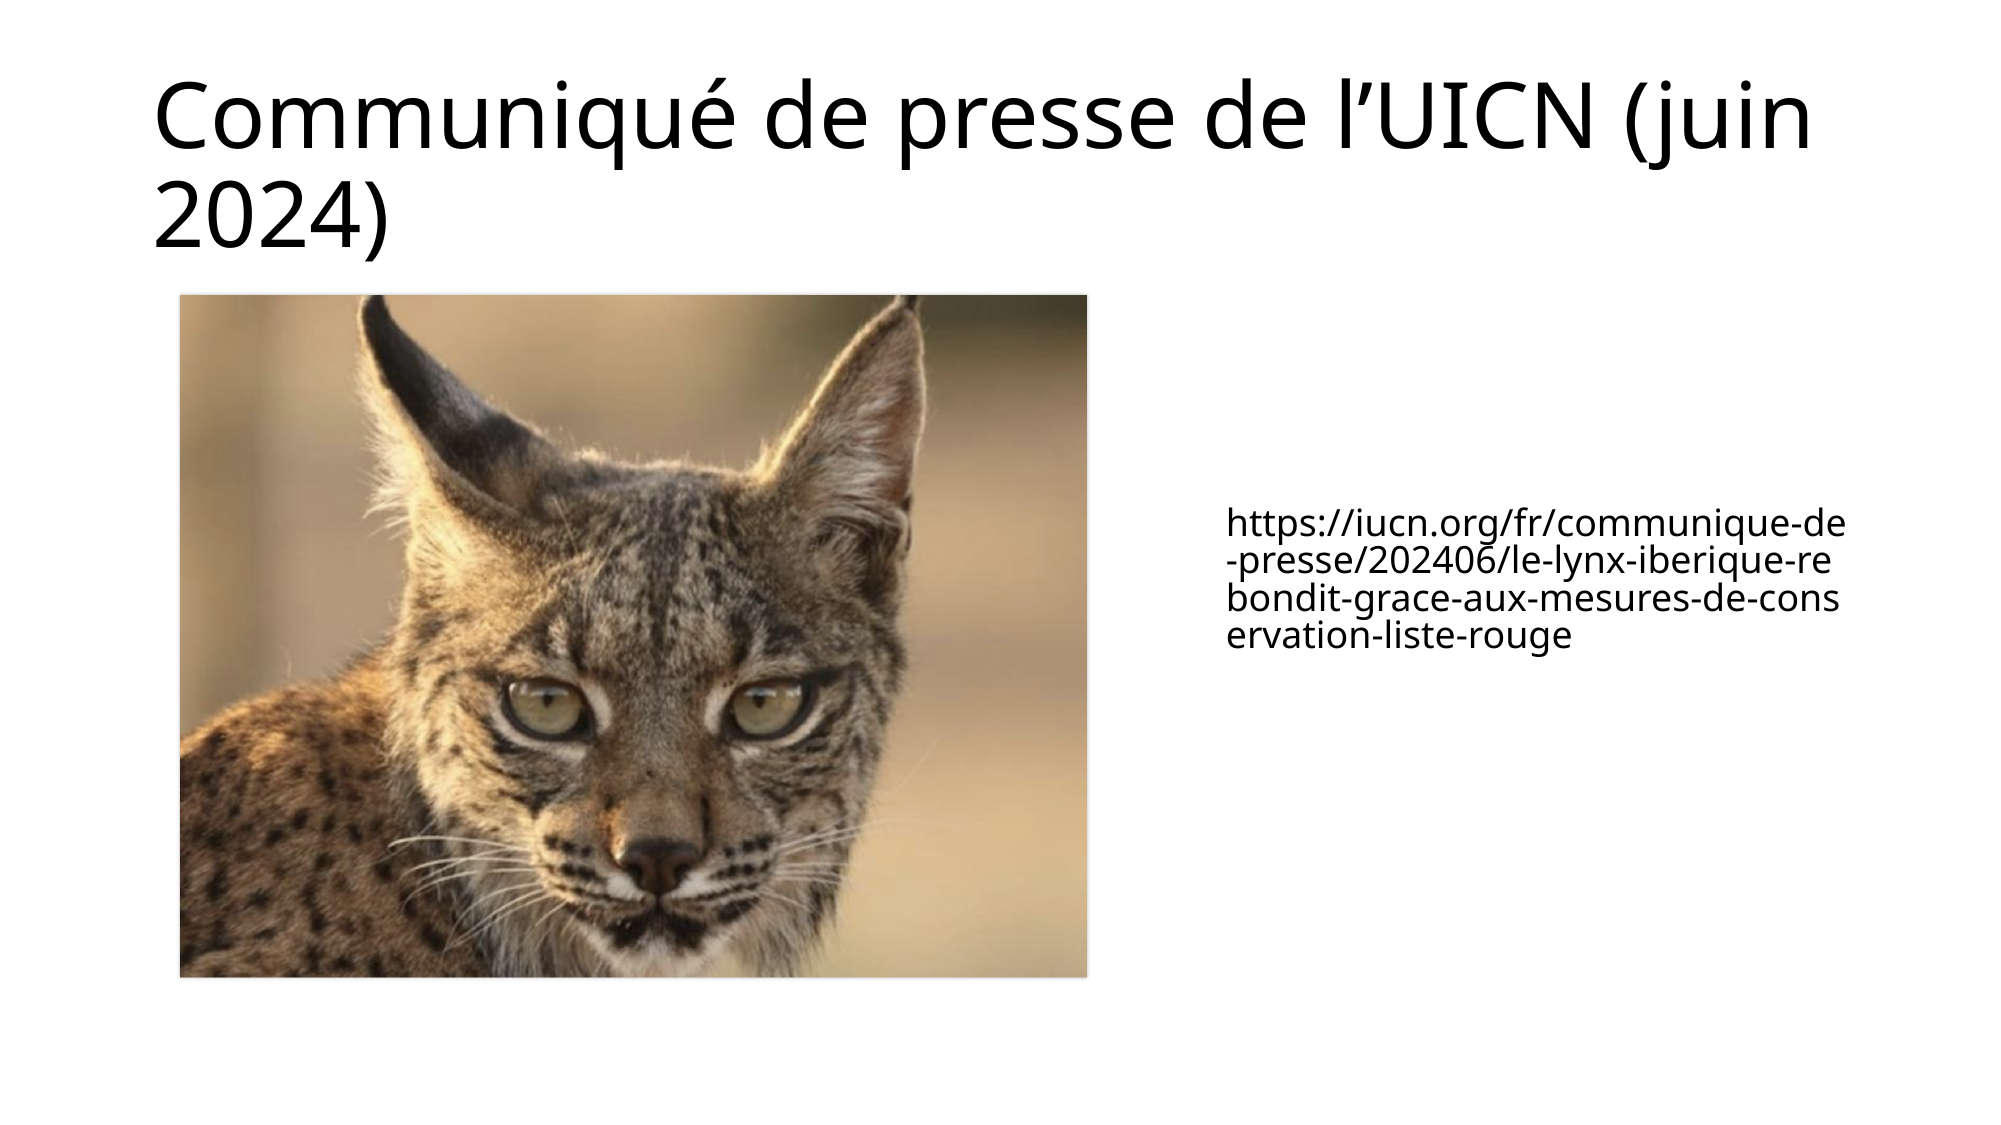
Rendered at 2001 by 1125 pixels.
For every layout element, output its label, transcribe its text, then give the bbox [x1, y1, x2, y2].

text_box https://iucn.org/fr/communique-de-presse/202406/le-lynx-iberique-rebondit-grace-aux-mesures-de-conservation-liste-rouge [1210, 491, 1863, 689]
picture [165, 277, 1105, 992]
title Communiqué de presse de l’UICN (juin 2024) [137, 59, 1863, 278]
